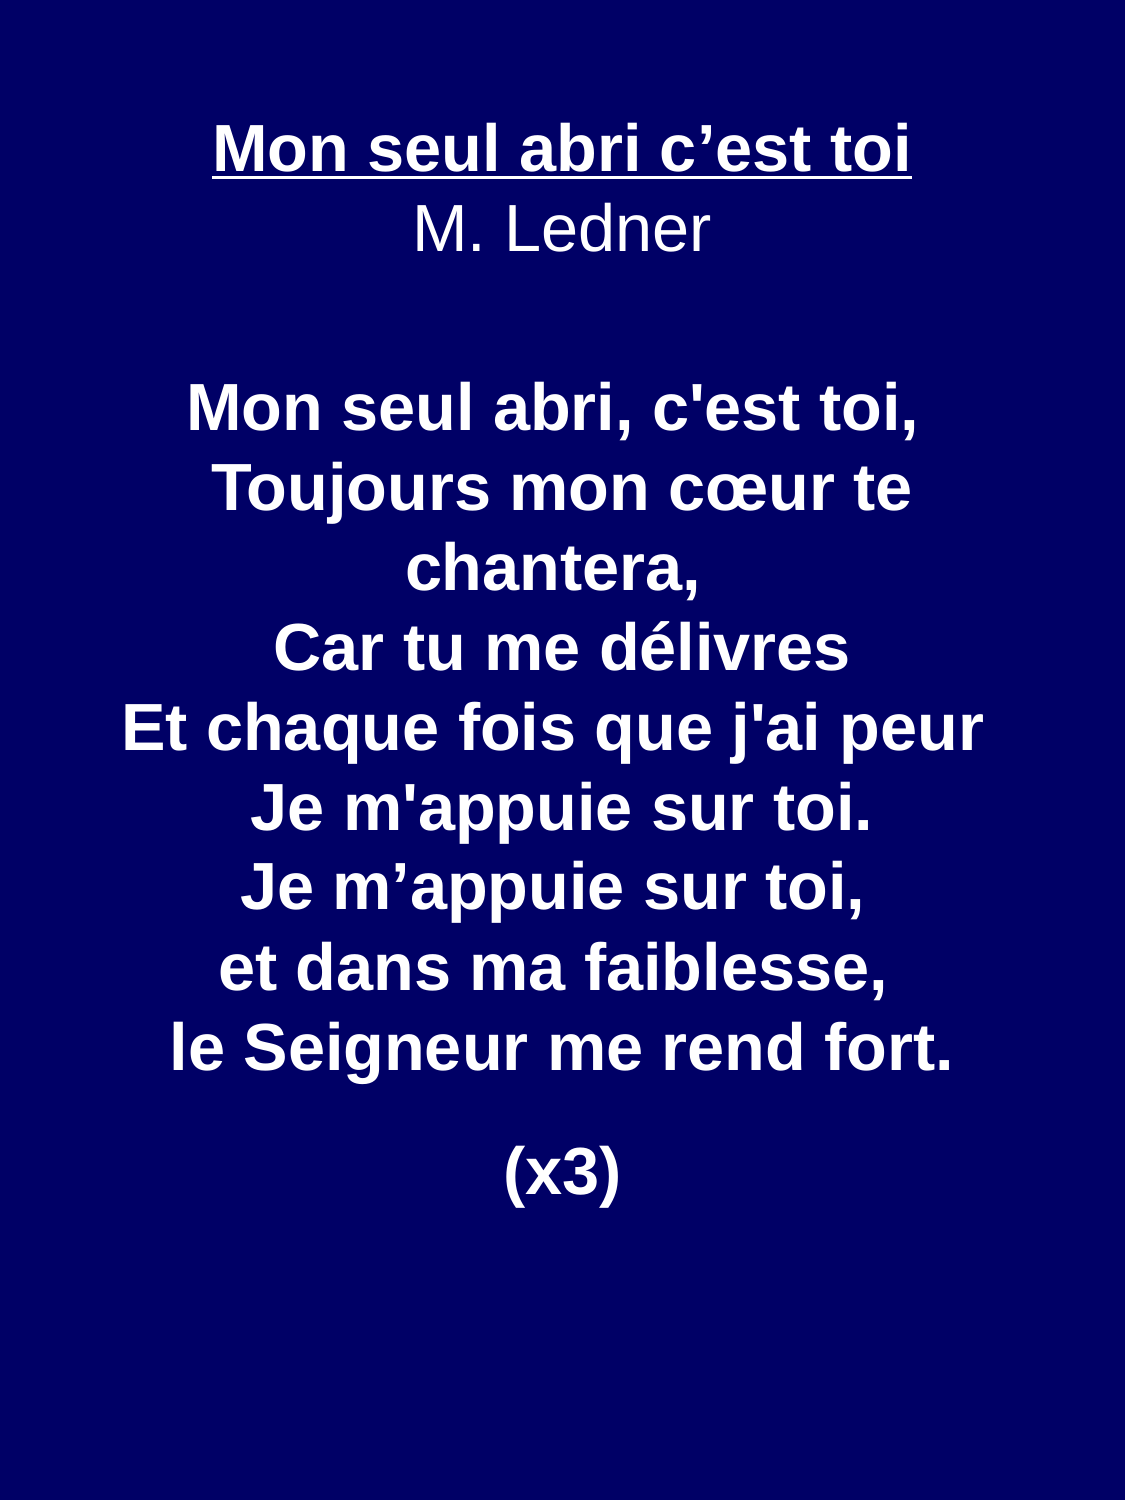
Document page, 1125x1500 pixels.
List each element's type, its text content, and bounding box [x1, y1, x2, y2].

subtitle Mon seul abri, c'est toi, Toujours mon cœur te chantera, Car tu me délivres Et chaque fois que j'ai peur Je m'appuie sur toi. Je m’appuie sur toi, et dans ma faiblesse, le Seigneur me rend fort. (x3) [56, 350, 1069, 1221]
title Mon seul abri c’est toi M. Ledner [56, 59, 1069, 311]
